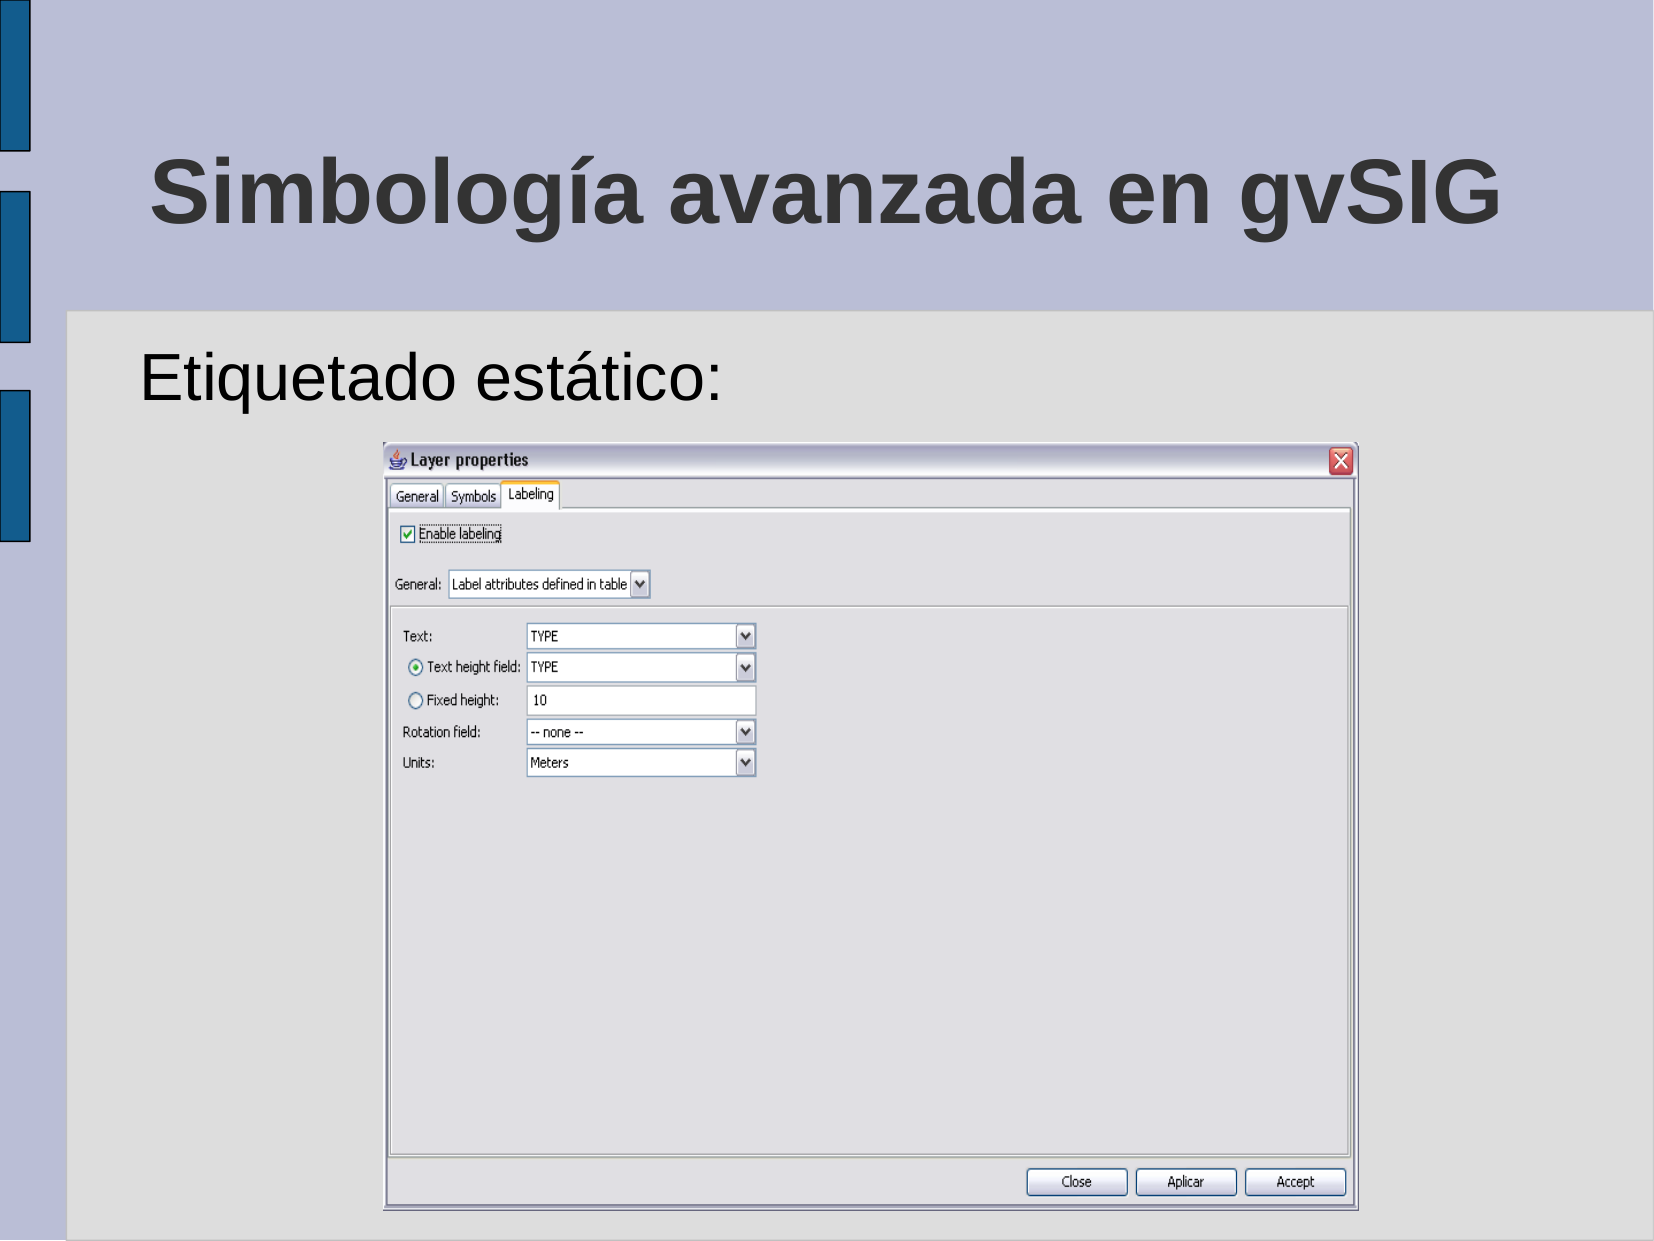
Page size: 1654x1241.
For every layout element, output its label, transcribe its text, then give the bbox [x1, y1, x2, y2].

list Etiquetado estático: [121, 344, 1534, 1112]
title Simbología avanzada en gvSIG [121, 98, 1534, 291]
picture [383, 442, 1359, 1211]
